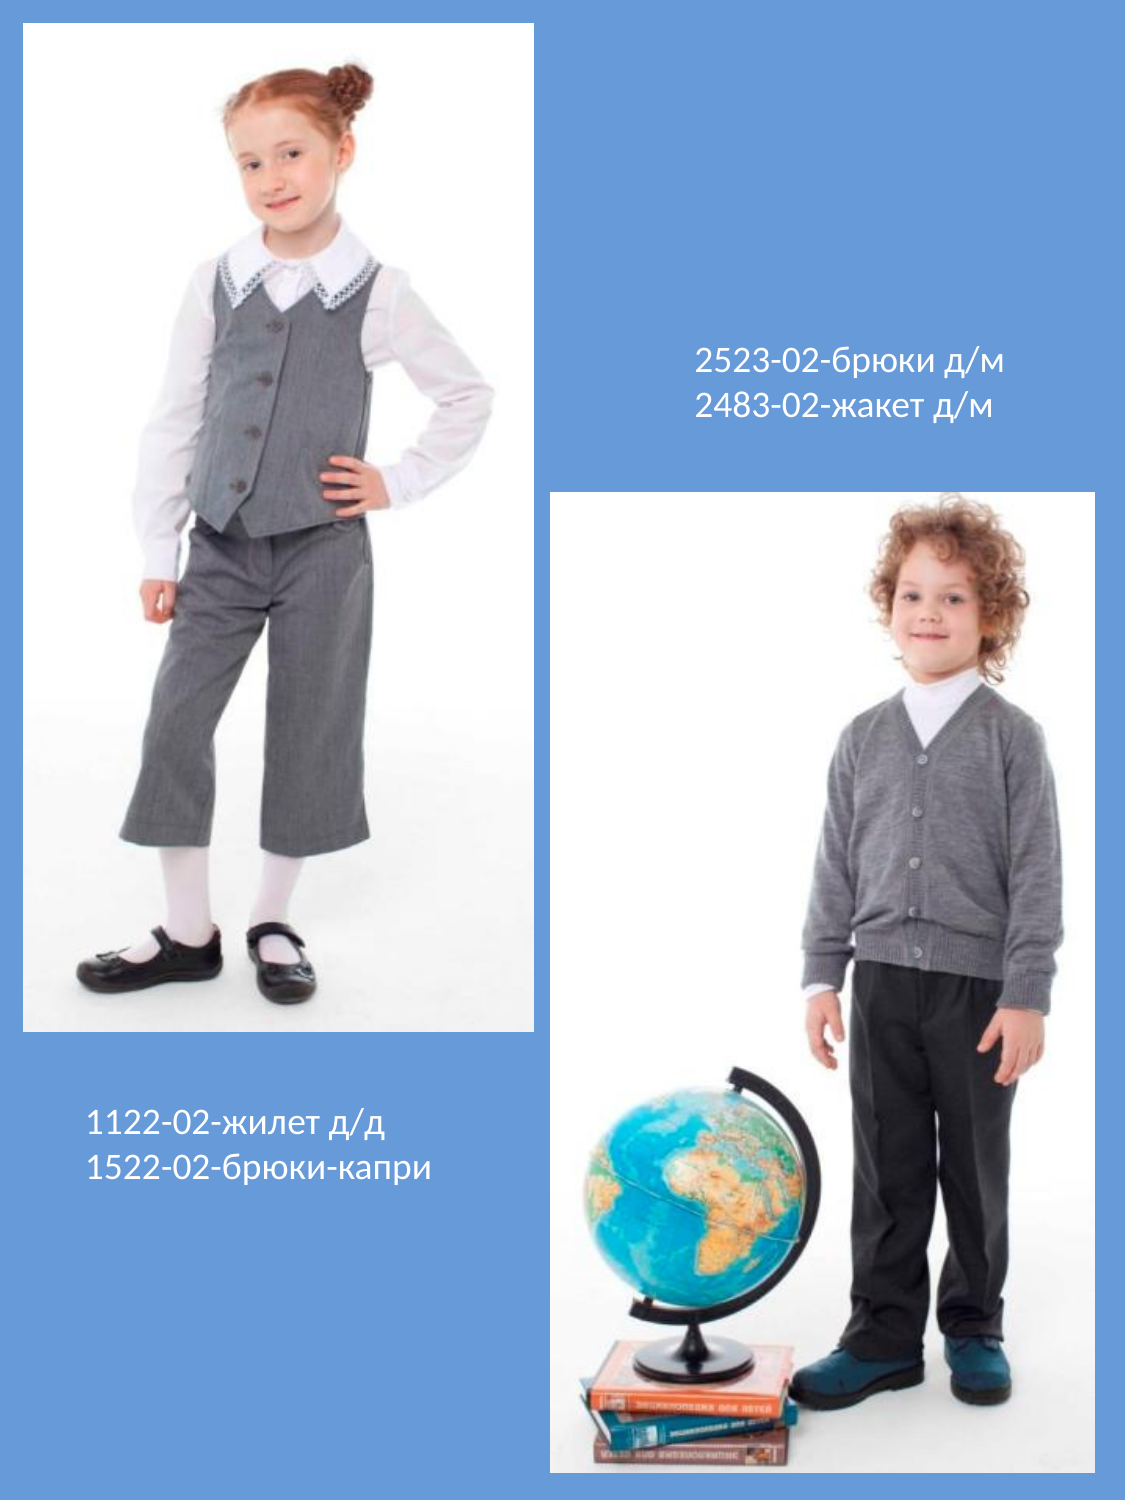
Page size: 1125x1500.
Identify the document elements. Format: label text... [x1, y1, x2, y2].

text_box 1122-02-жилет д/д 1522-02-брюки-капри [70, 1031, 481, 1208]
picture [550, 492, 1095, 1474]
picture [23, 23, 534, 1032]
text_box 2523-02-брюки д/м 2483-02-жакет д/м [679, 269, 1032, 446]
